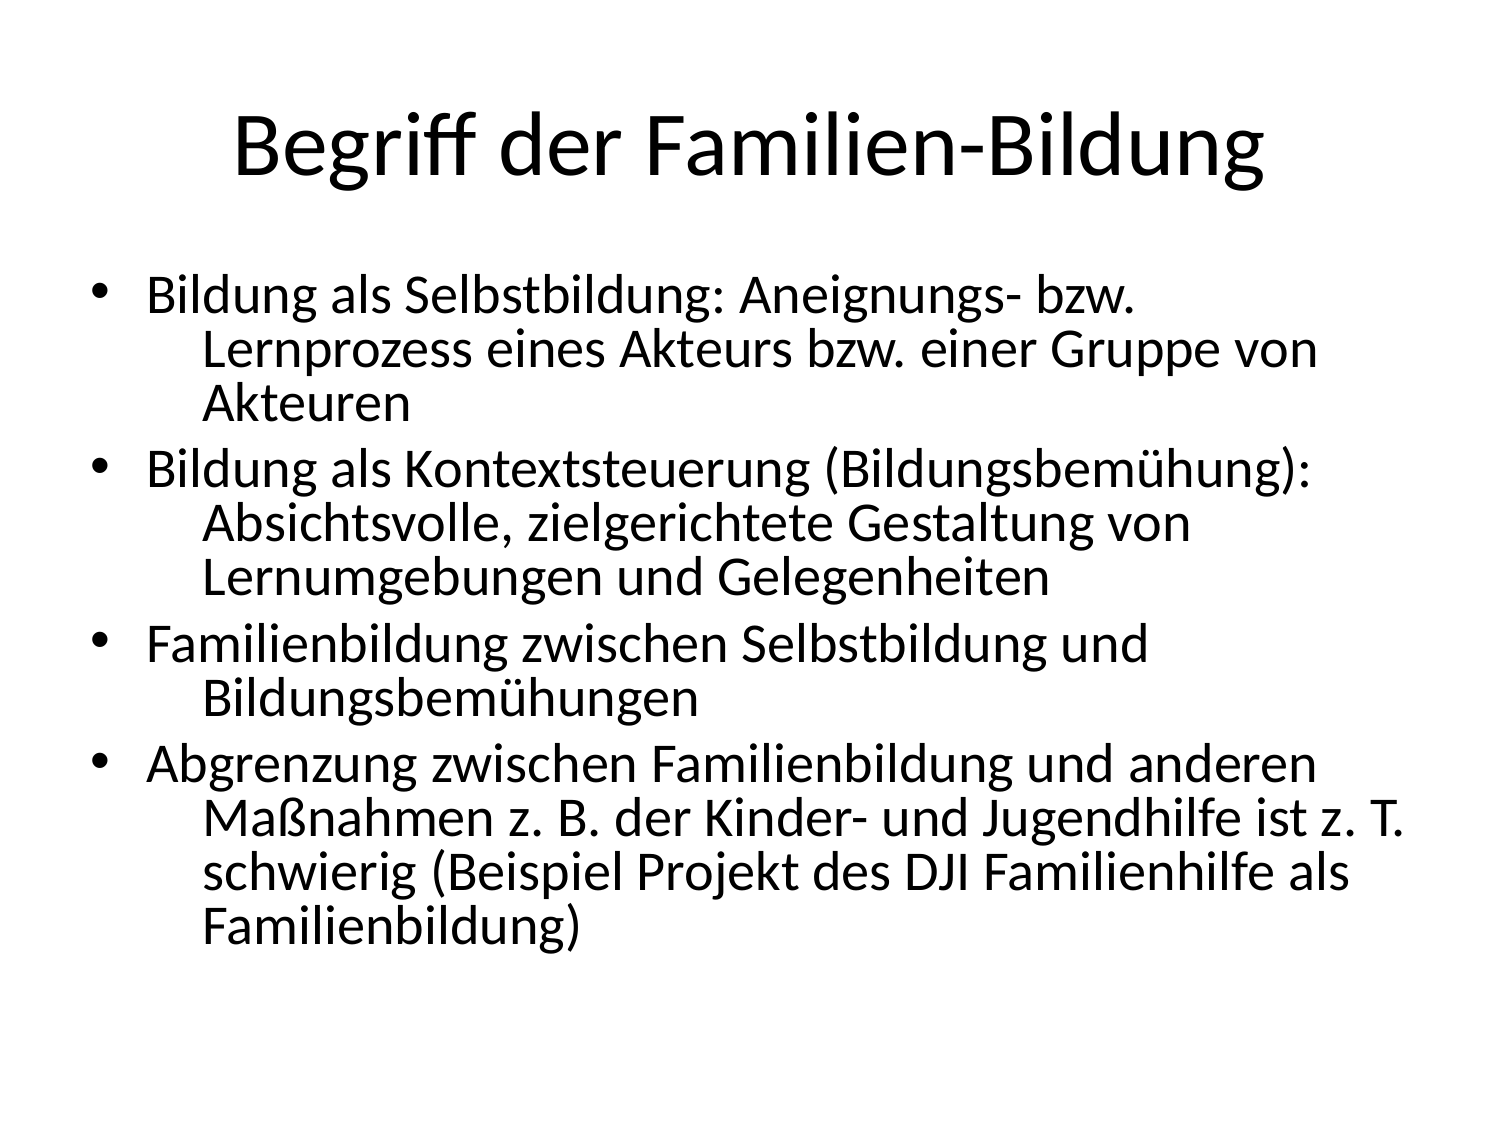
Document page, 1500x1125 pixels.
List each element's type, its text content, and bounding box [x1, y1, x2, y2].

title Begriff der Familien-Bildung [75, 45, 1426, 233]
list Bildung als Selbstbildung: Aneignungs- bzw. Lernprozess eines Akteurs bzw. einer Gruppe von Akteuren Bildung als Kontextsteuerung (Bildungsbemühung): Absichtsvolle, zielgerichtete Gestaltung von Lernumgebungen und Gelegenheiten Familienbildung zwischen Selbstbildung und Bildungsbemühungen Abgrenzung zwischen Familienbildung und anderen Maßnahmen z. B. der Kinder- und Jugendhilfe ist z. T. schwierig (Beispiel Projekt des DJI Familienhilfe als Familienbildung) [75, 262, 1426, 1005]
